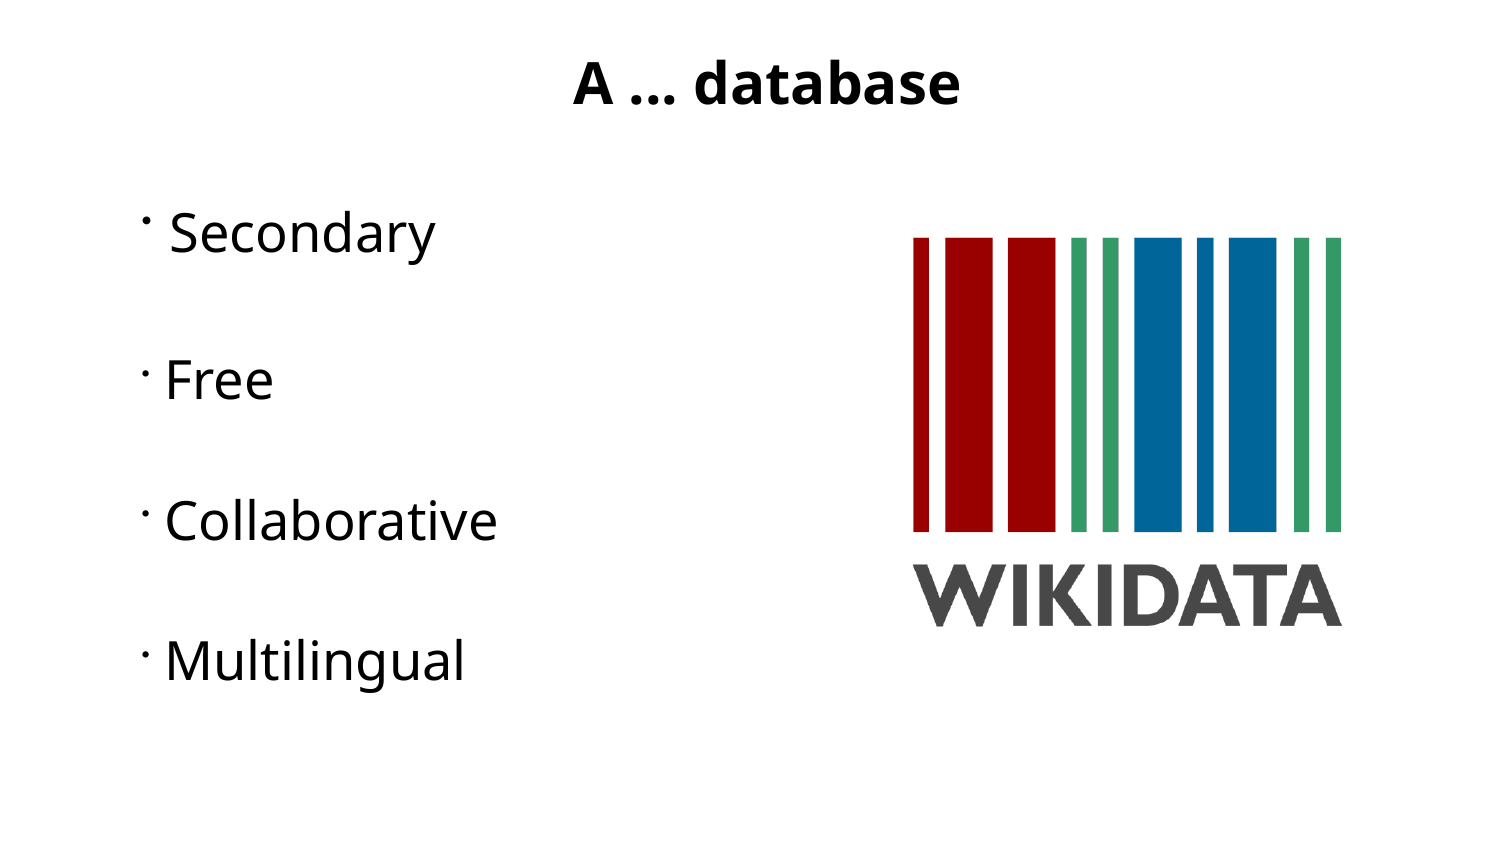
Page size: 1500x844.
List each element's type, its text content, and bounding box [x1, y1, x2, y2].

text_box A ... database [112, 41, 1388, 131]
picture [850, 212, 1406, 650]
subtitle Secondary Free Collaborative Multilingual [141, 180, 1406, 698]
